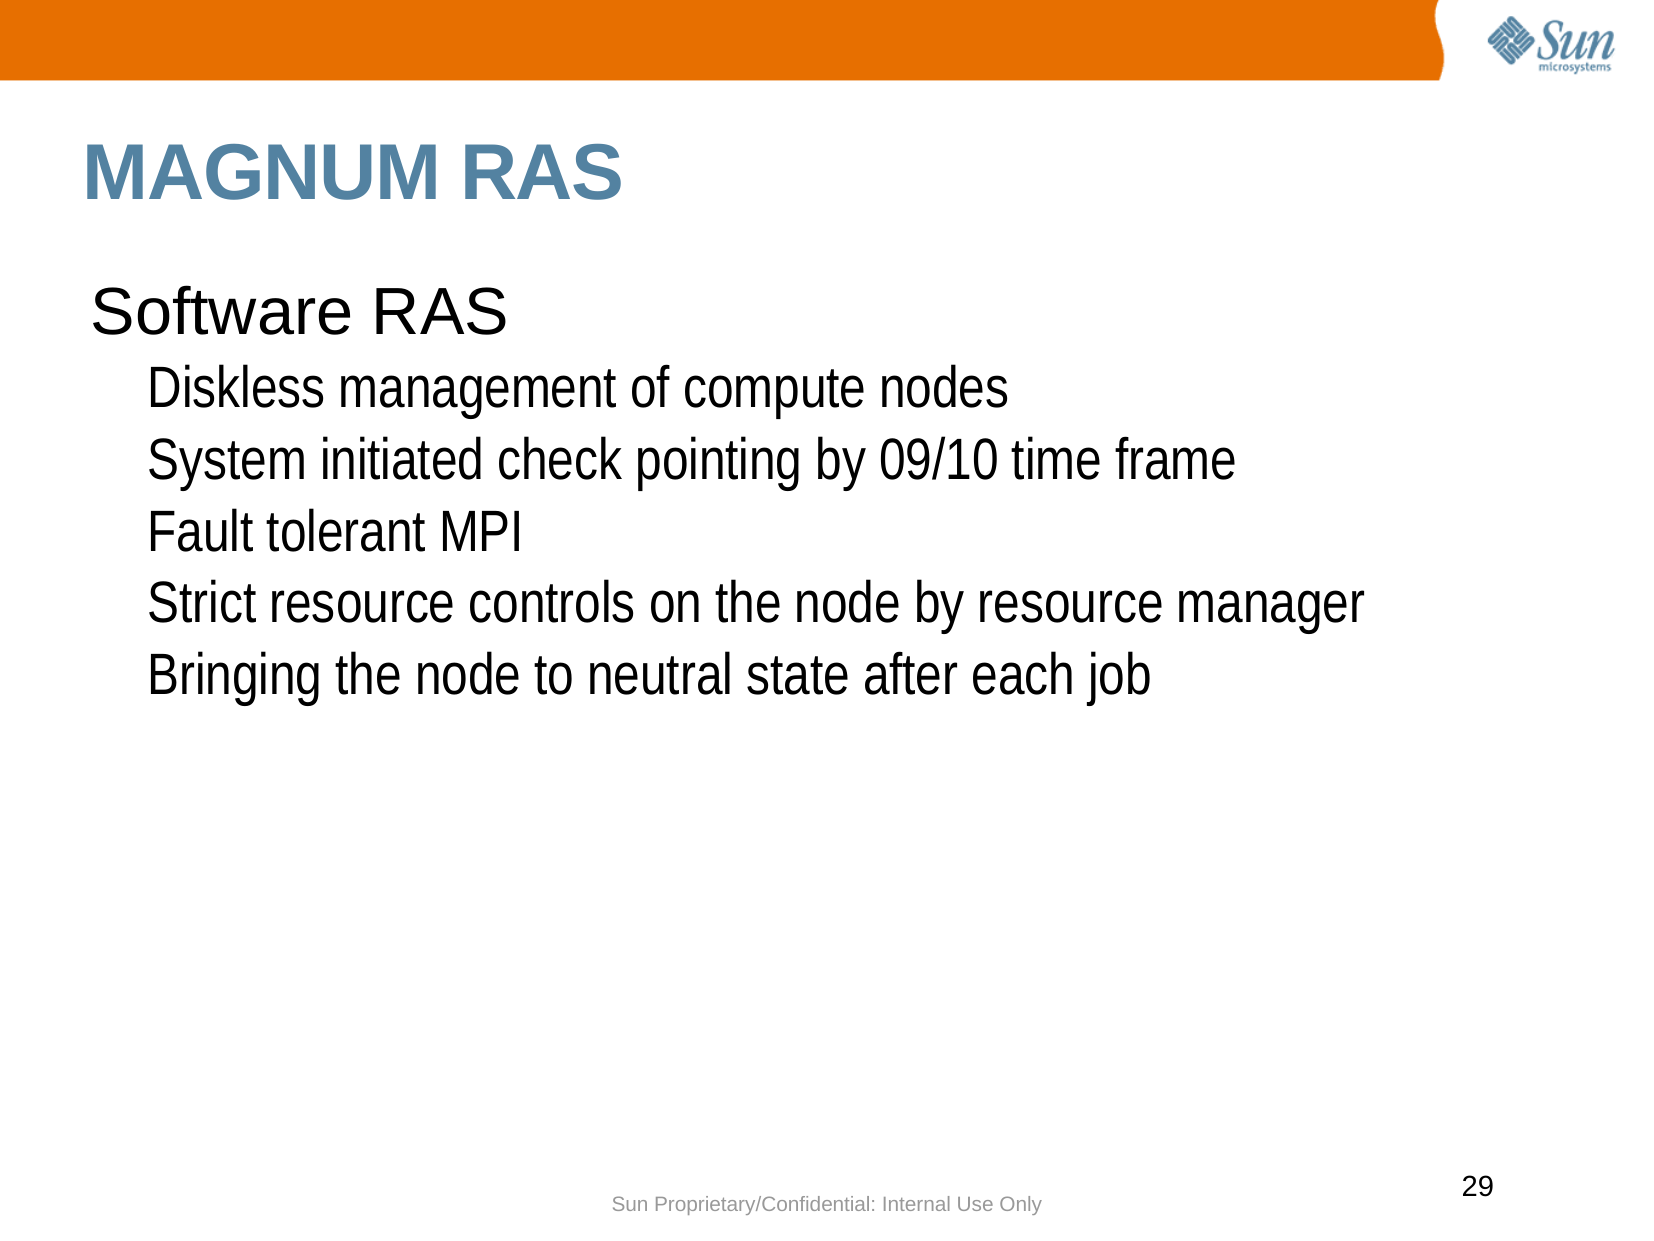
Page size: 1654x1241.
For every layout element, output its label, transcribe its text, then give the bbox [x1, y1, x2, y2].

title MAGNUM RAS [82, 135, 1585, 251]
list Software RAS Diskless management of compute nodes System initiated check pointing by 09/10 time frame Fault tolerant MPI Strict resource controls on the node by resource manager Bringing the node to neutral state after each job [71, 283, 1545, 1121]
picture [0, 0, 1654, 83]
